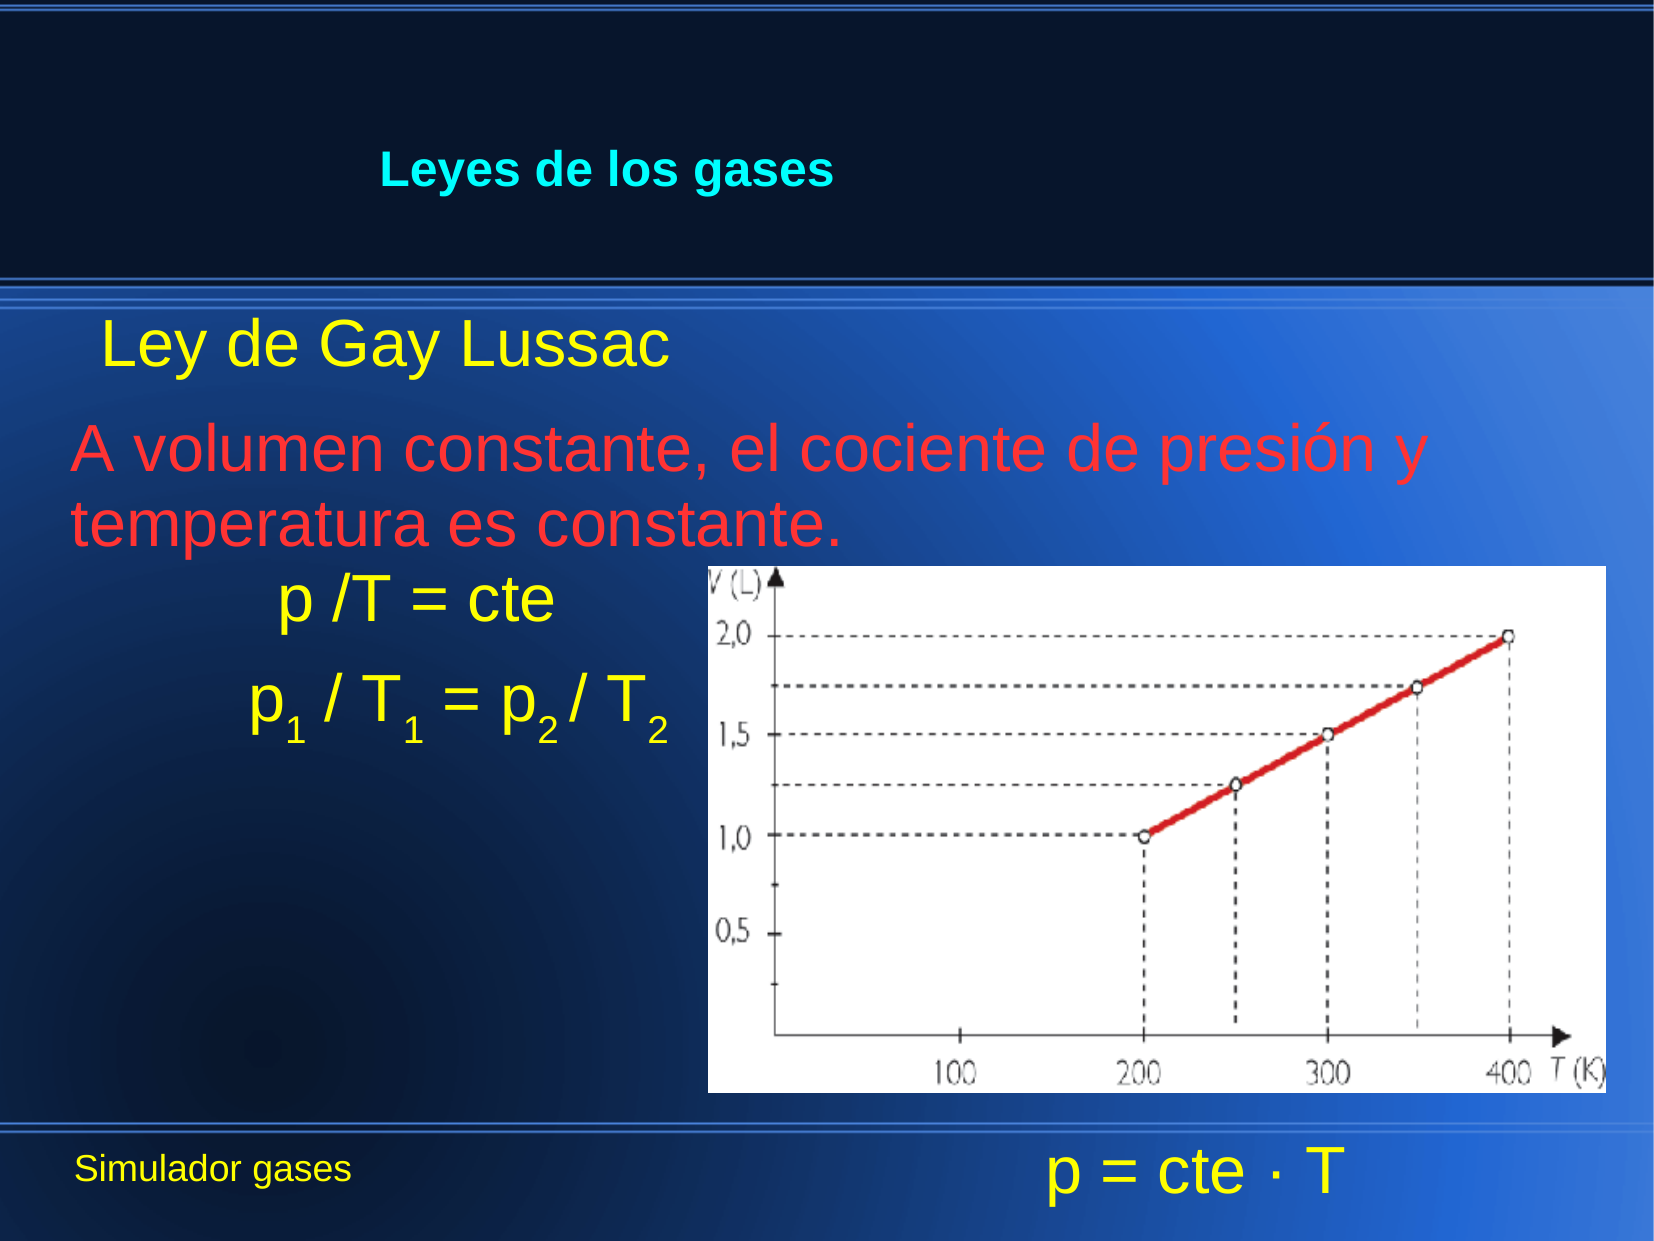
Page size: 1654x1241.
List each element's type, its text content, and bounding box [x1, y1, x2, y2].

picture [0, 0, 1654, 1241]
title Leyes de los gases [32, 118, 1182, 220]
list p1 / T1 = p2 / T2 [177, 660, 708, 768]
list p /T = cte [206, 560, 650, 660]
list A volumen constante, el cociente de presión y temperatura es constante. [0, 411, 1595, 562]
list Ley de Gay Lussac [29, 306, 1329, 411]
list p = cte · T [974, 1133, 1418, 1241]
text_box Simulador gases [59, 1139, 389, 1211]
